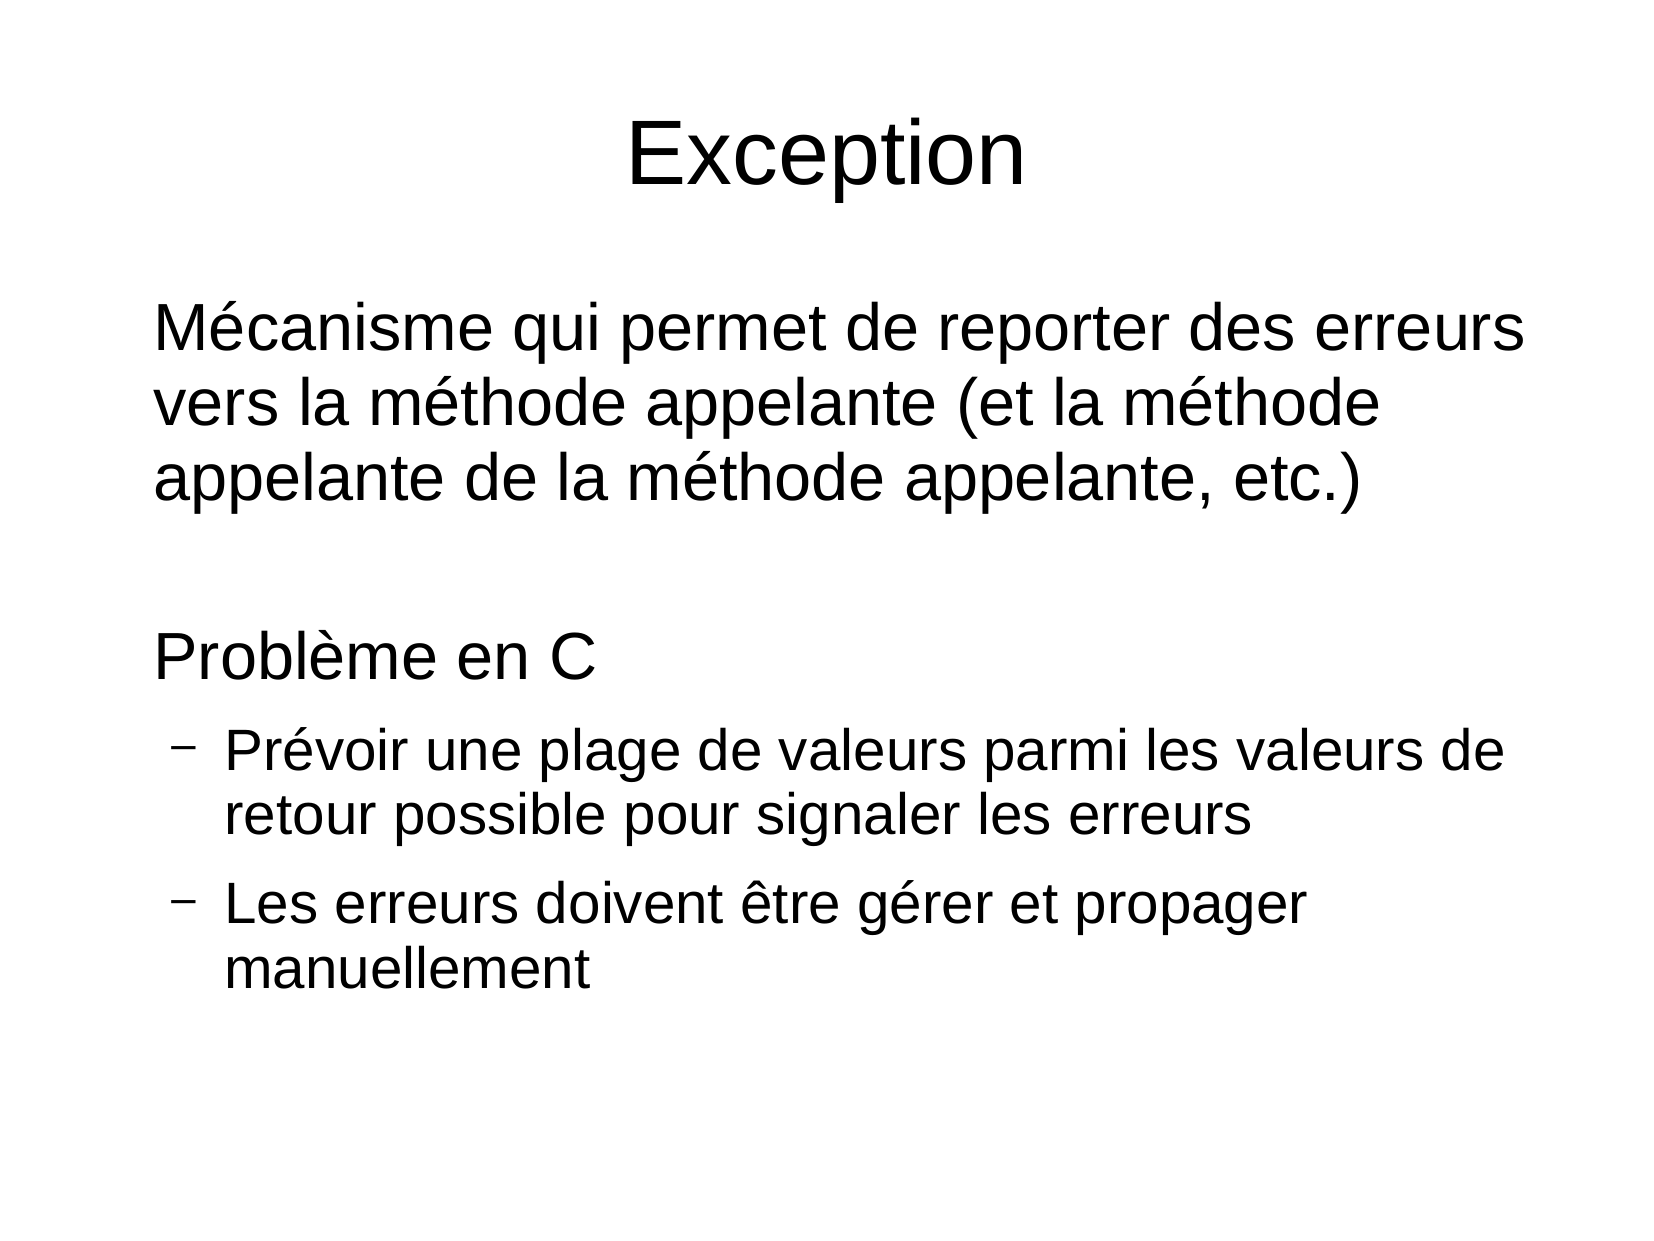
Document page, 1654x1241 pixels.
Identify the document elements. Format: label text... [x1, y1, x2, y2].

title Exception [82, 49, 1571, 257]
list Mécanisme qui permet de reporter des erreurs vers la méthode appelante (et la méthode appelante de la méthode appelante, etc.) Problème en C Prévoir une plage de valeurs parmi les valeurs de retour possible pour signaler les erreurs Les erreurs doivent être gérer et propager manuellement [82, 290, 1571, 1171]
